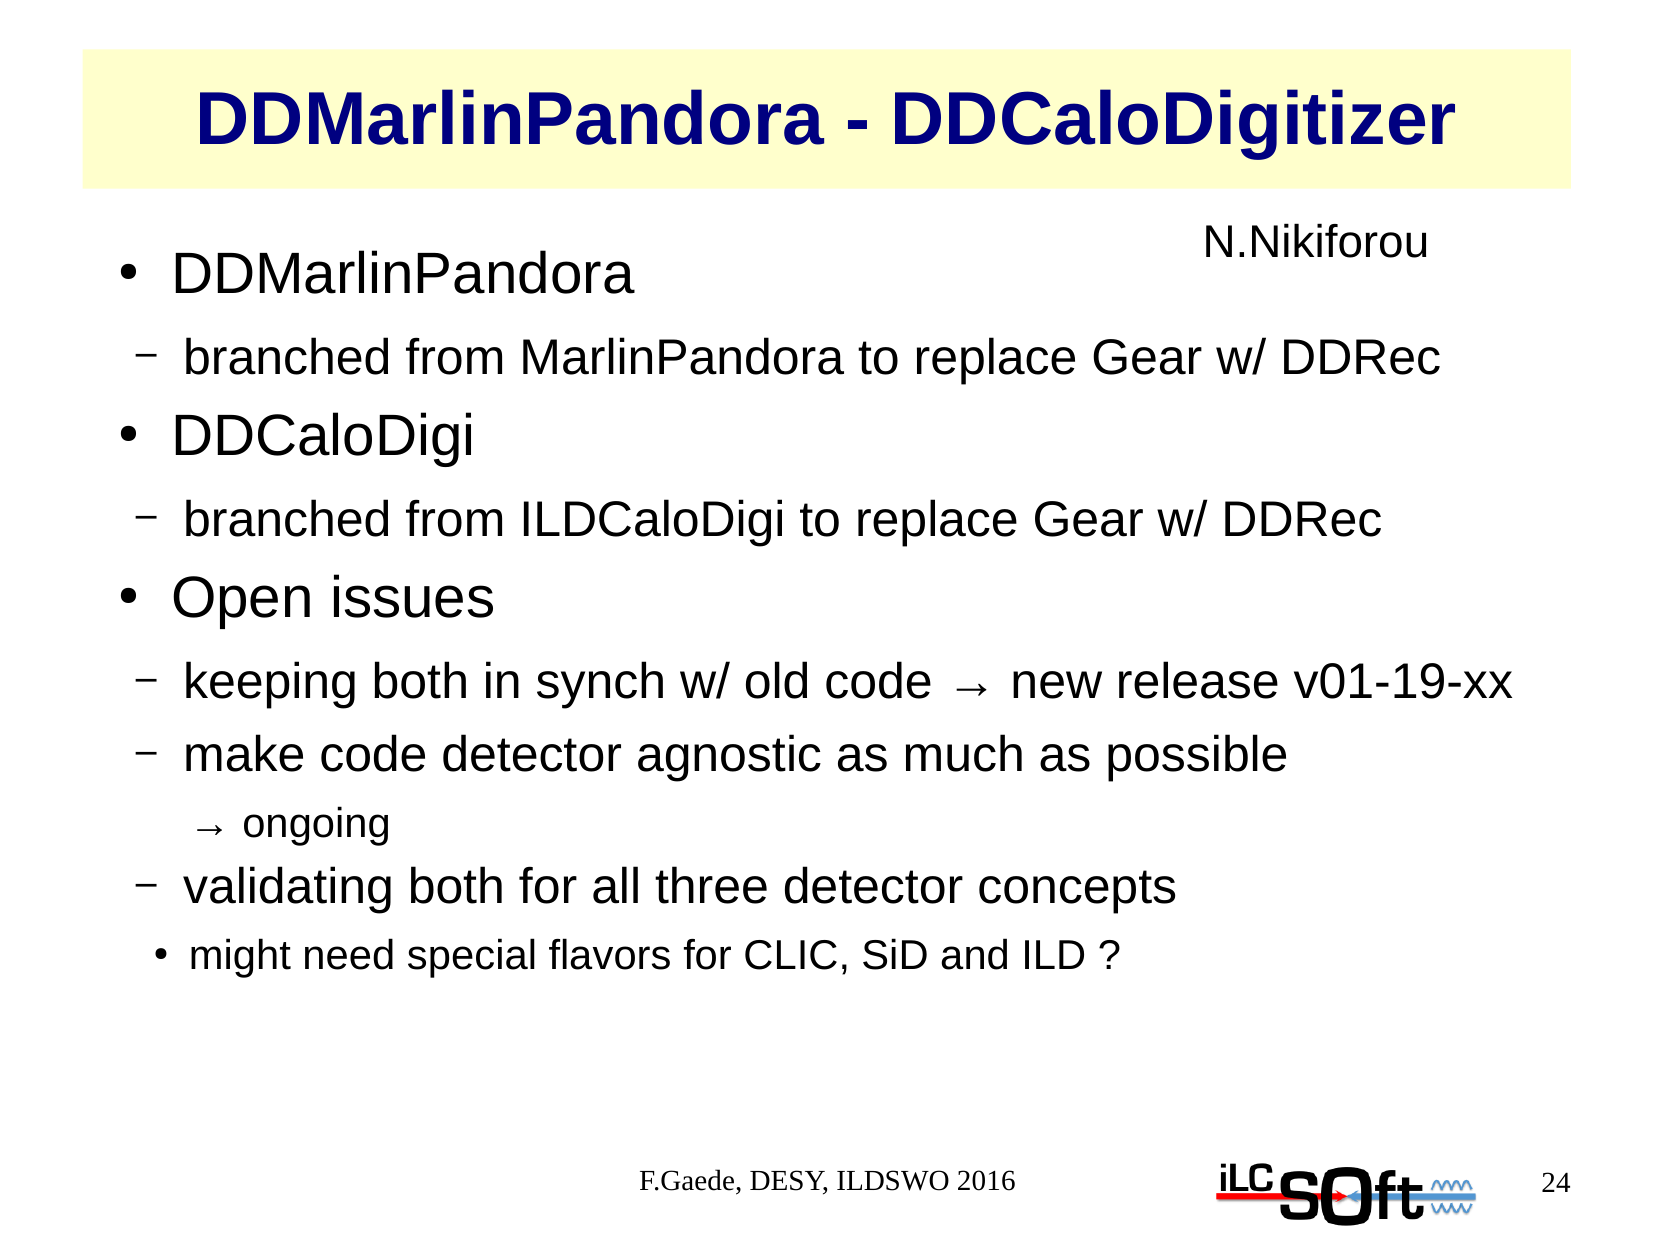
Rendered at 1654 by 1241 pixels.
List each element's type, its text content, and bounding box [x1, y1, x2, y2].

picture [1206, 1155, 1561, 1241]
title DDMarlinPandora - DDCaloDigitizer [82, 49, 1571, 189]
list DDMarlinPandora branched from MarlinPandora to replace Gear w/ DDRec DDCaloDigi branched from ILDCaloDigi to replace Gear w/ DDRec Open issues keeping both in synch w/ old code → new release v01-19-xx make code detector agnostic as much as possible → ongoing validating both for all three detector concepts might need special flavors for CLIC, SiD and ILD ? [82, 240, 1571, 1059]
text_box N.Nikiforou [1187, 208, 1445, 275]
